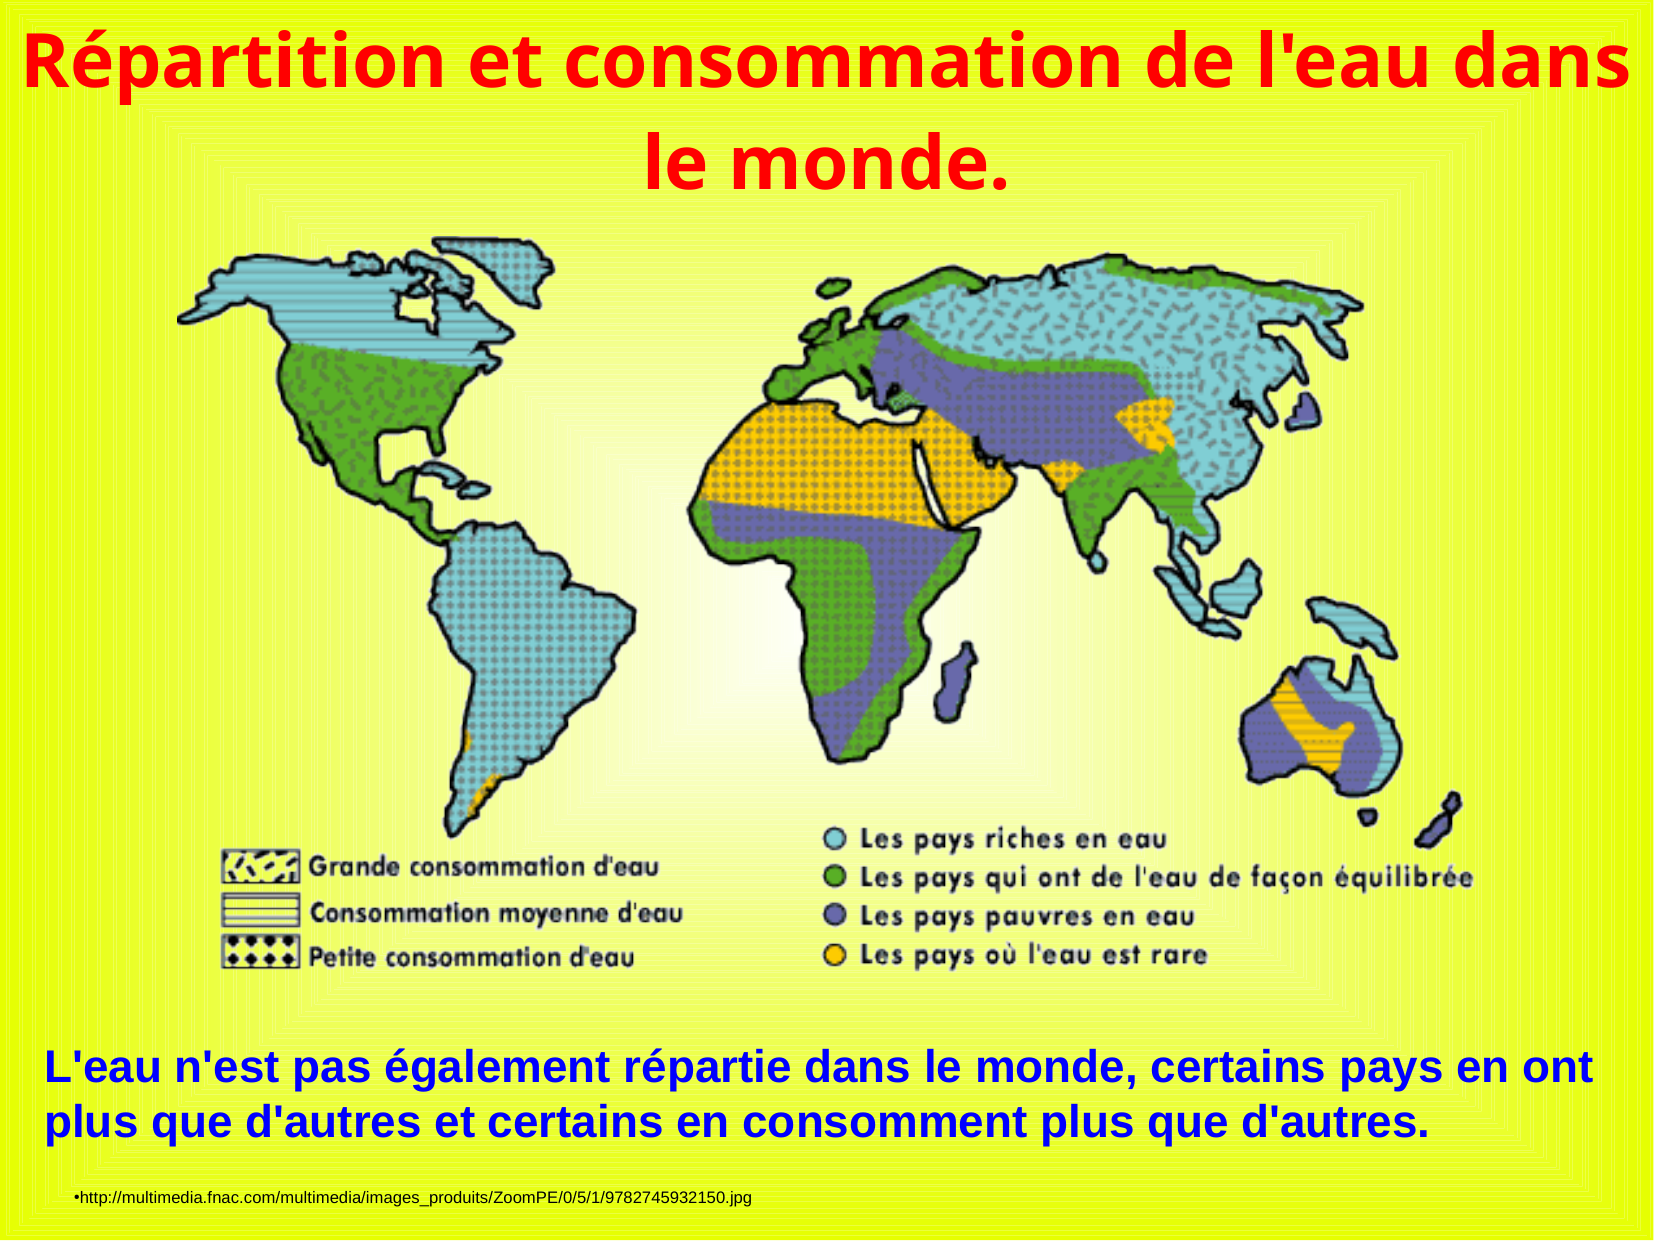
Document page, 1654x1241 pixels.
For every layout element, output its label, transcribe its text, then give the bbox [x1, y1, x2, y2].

text_box http://multimedia.fnac.com/multimedia/images_produits/ZoomPE/0/5/1/9782745932150.jpg [59, 1181, 1625, 1215]
picture [177, 236, 1477, 975]
text_box Répartition et consommation de l'eau dans le monde. [0, 0, 1654, 224]
text_box L'eau n'est pas également répartie dans le monde, certains pays en ont plus que d'autres et certains en consomment plus que d'autres. [29, 1033, 1625, 1158]
